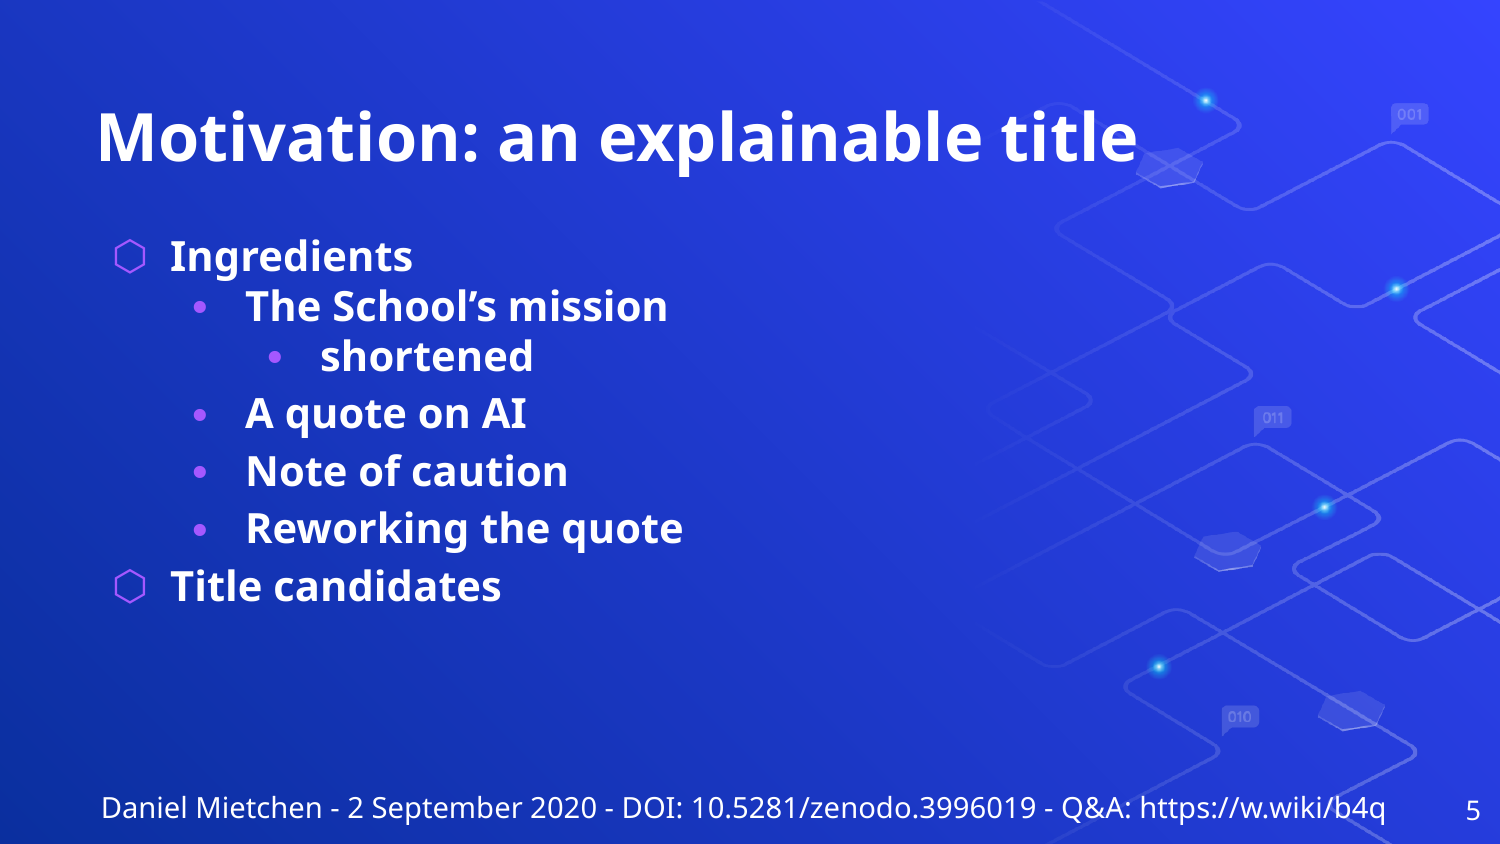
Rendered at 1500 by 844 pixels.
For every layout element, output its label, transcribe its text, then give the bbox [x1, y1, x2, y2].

title Motivation: an explainable title [95, 33, 1372, 175]
slide_number 1 [1391, 779, 1482, 844]
picture [0, 0, 1500, 844]
text_box Daniel Mietchen - 2 September 2020 - DOI: 10.5281/zenodo.3996019 - Q&A: https://w.wiki/b4q [18, 774, 1471, 832]
list Ingredients The School’s mission shortened A quote on AI Note of caution Reworking the quote Title candidates [95, 221, 1090, 740]
